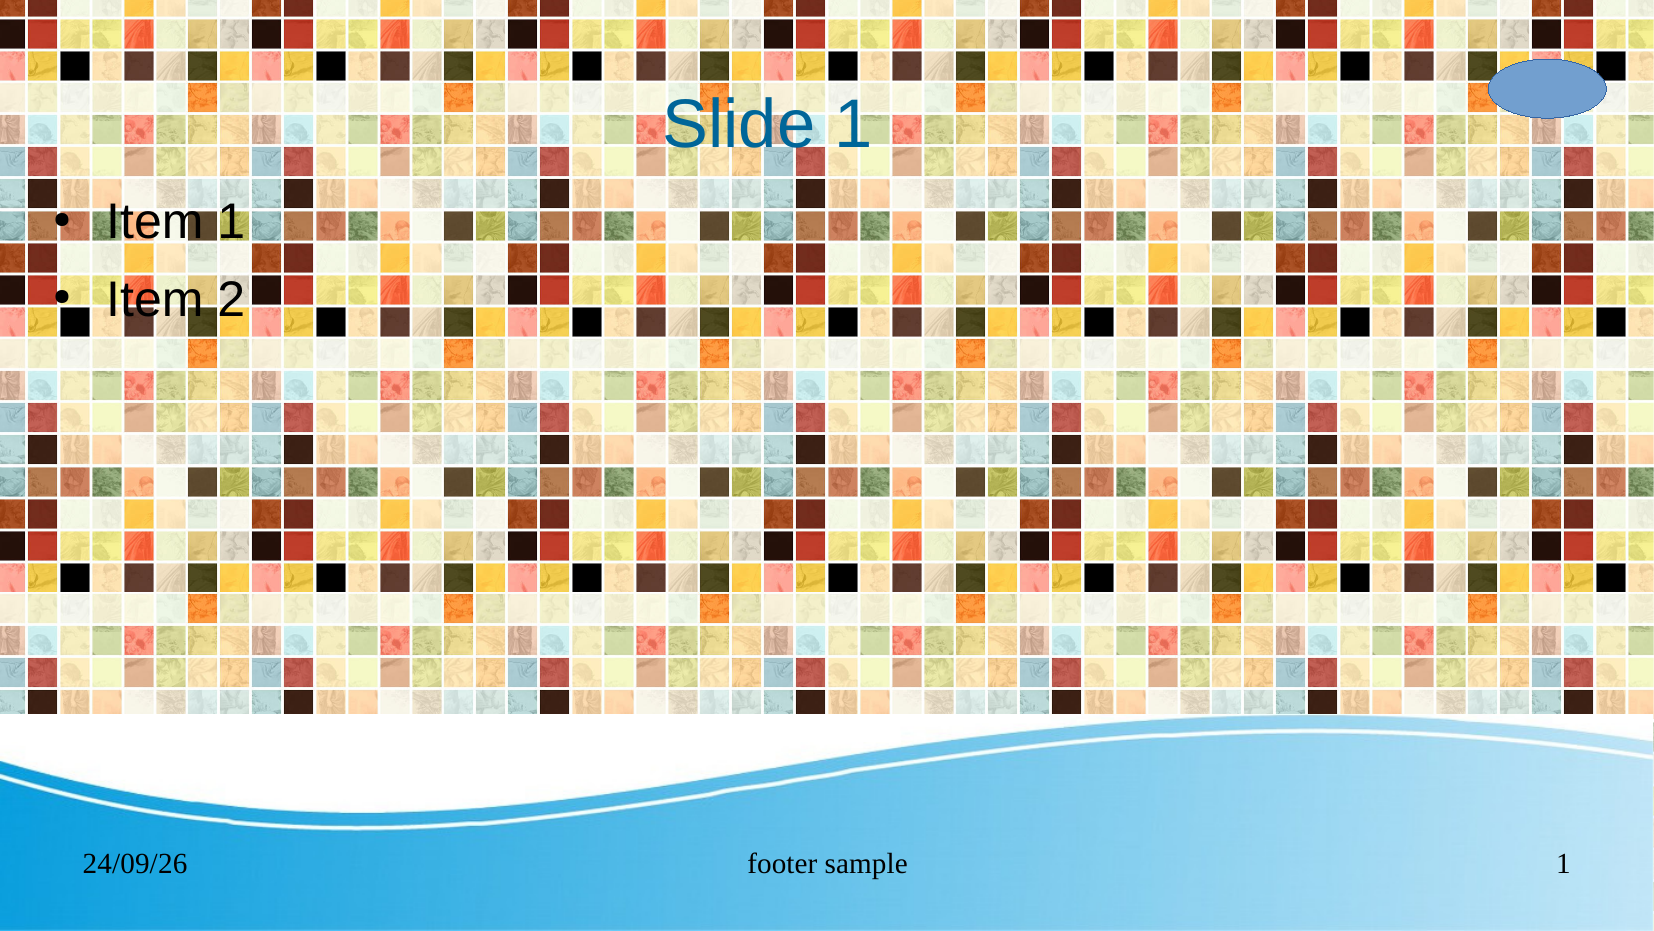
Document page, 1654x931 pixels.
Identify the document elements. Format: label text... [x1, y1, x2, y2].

title Slide 1 [23, 45, 1512, 201]
picture [0, 0, 1654, 931]
list Item 1 Item 2 [35, 192, 1524, 733]
